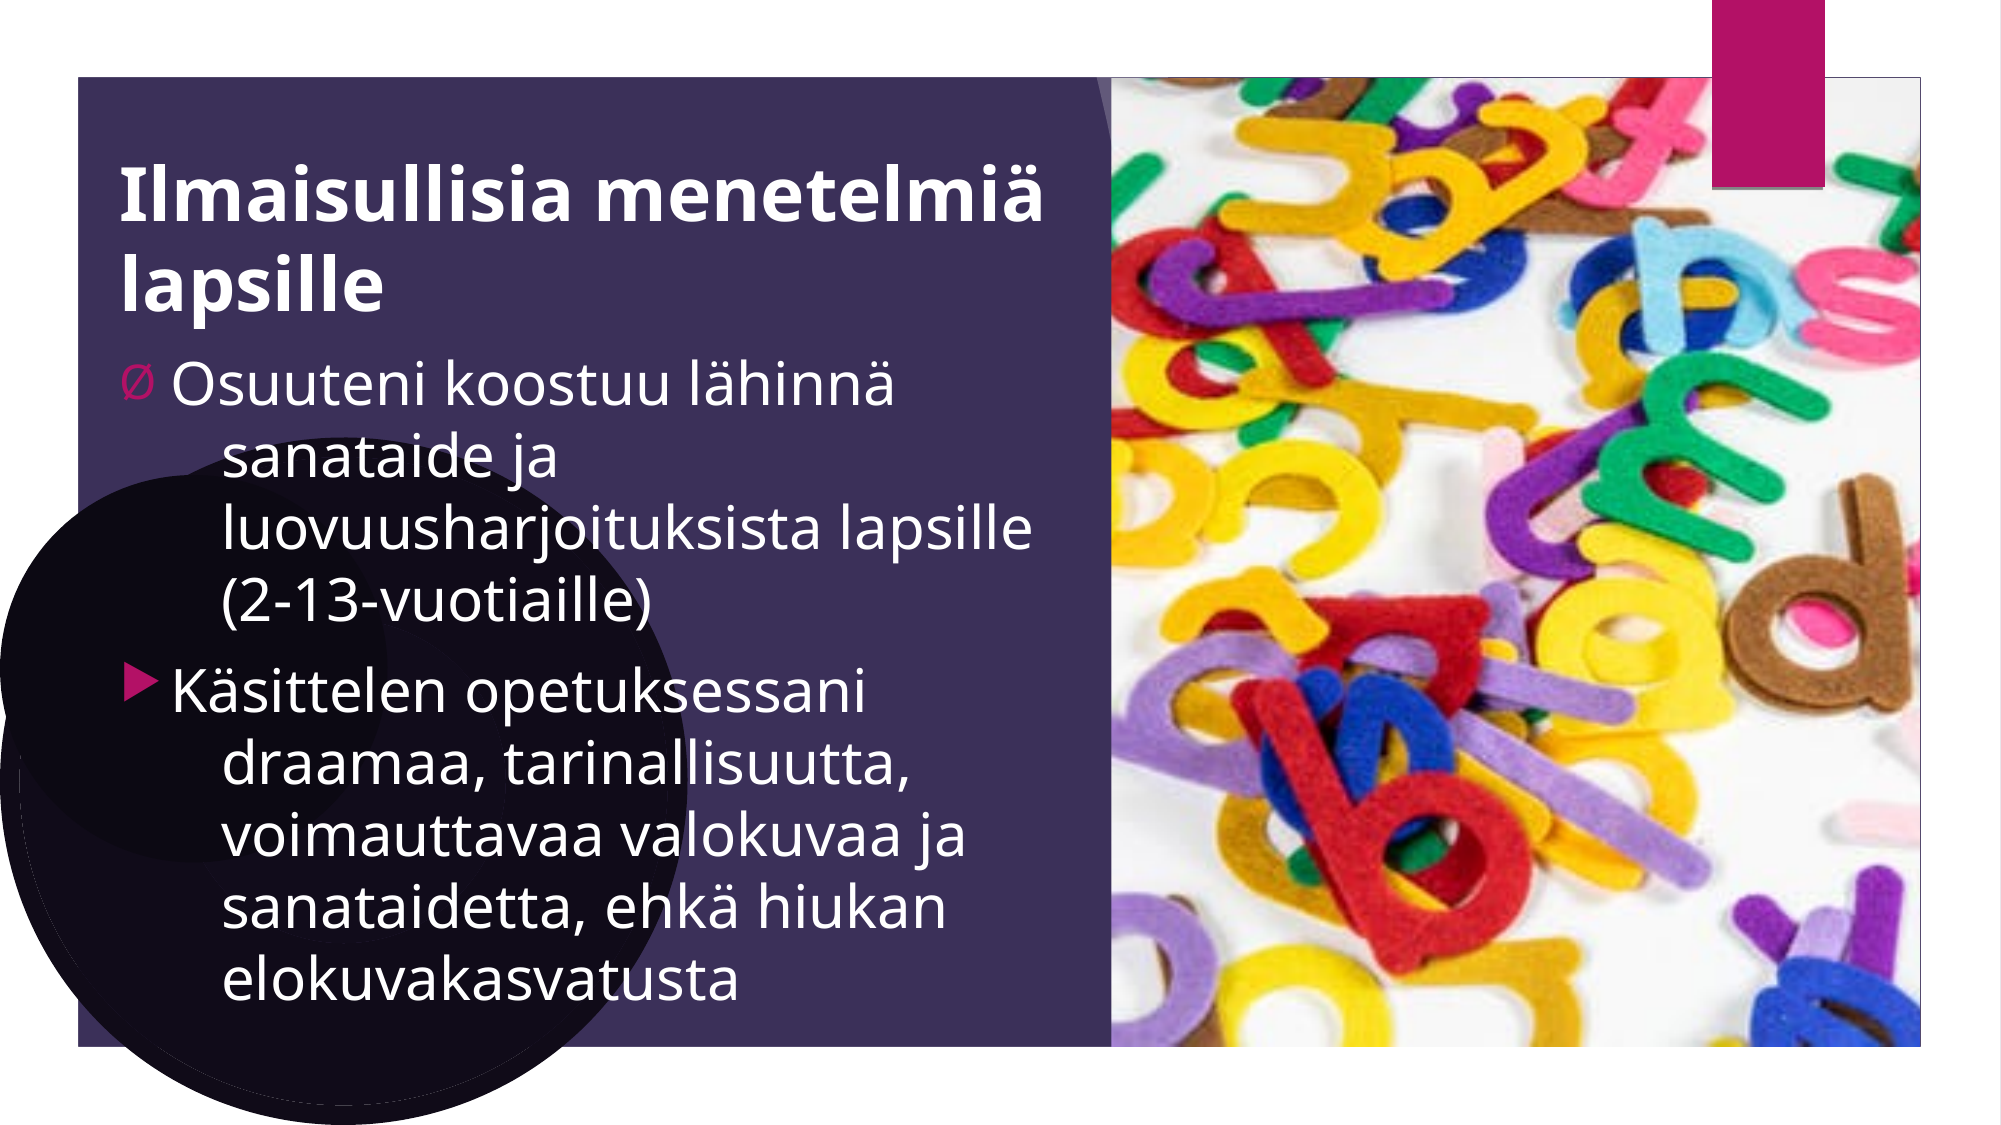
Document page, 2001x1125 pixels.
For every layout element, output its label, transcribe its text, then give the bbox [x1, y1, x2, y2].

text_box [0, 0, 2000, 1125]
list Osuuteni koostuu lähinnä sanataide ja luovuusharjoituksista lapsille (2-13-vuotiaille) Käsittelen opetuksessani draamaa, tarinallisuutta, voimauttavaa valokuvaa ja sanataidetta, ehkä hiukan elokuvakasvatusta [104, 335, 1102, 1023]
picture [1111, 78, 1921, 1047]
title Ilmaisullisia menetelmiä lapsille [104, 103, 1102, 335]
